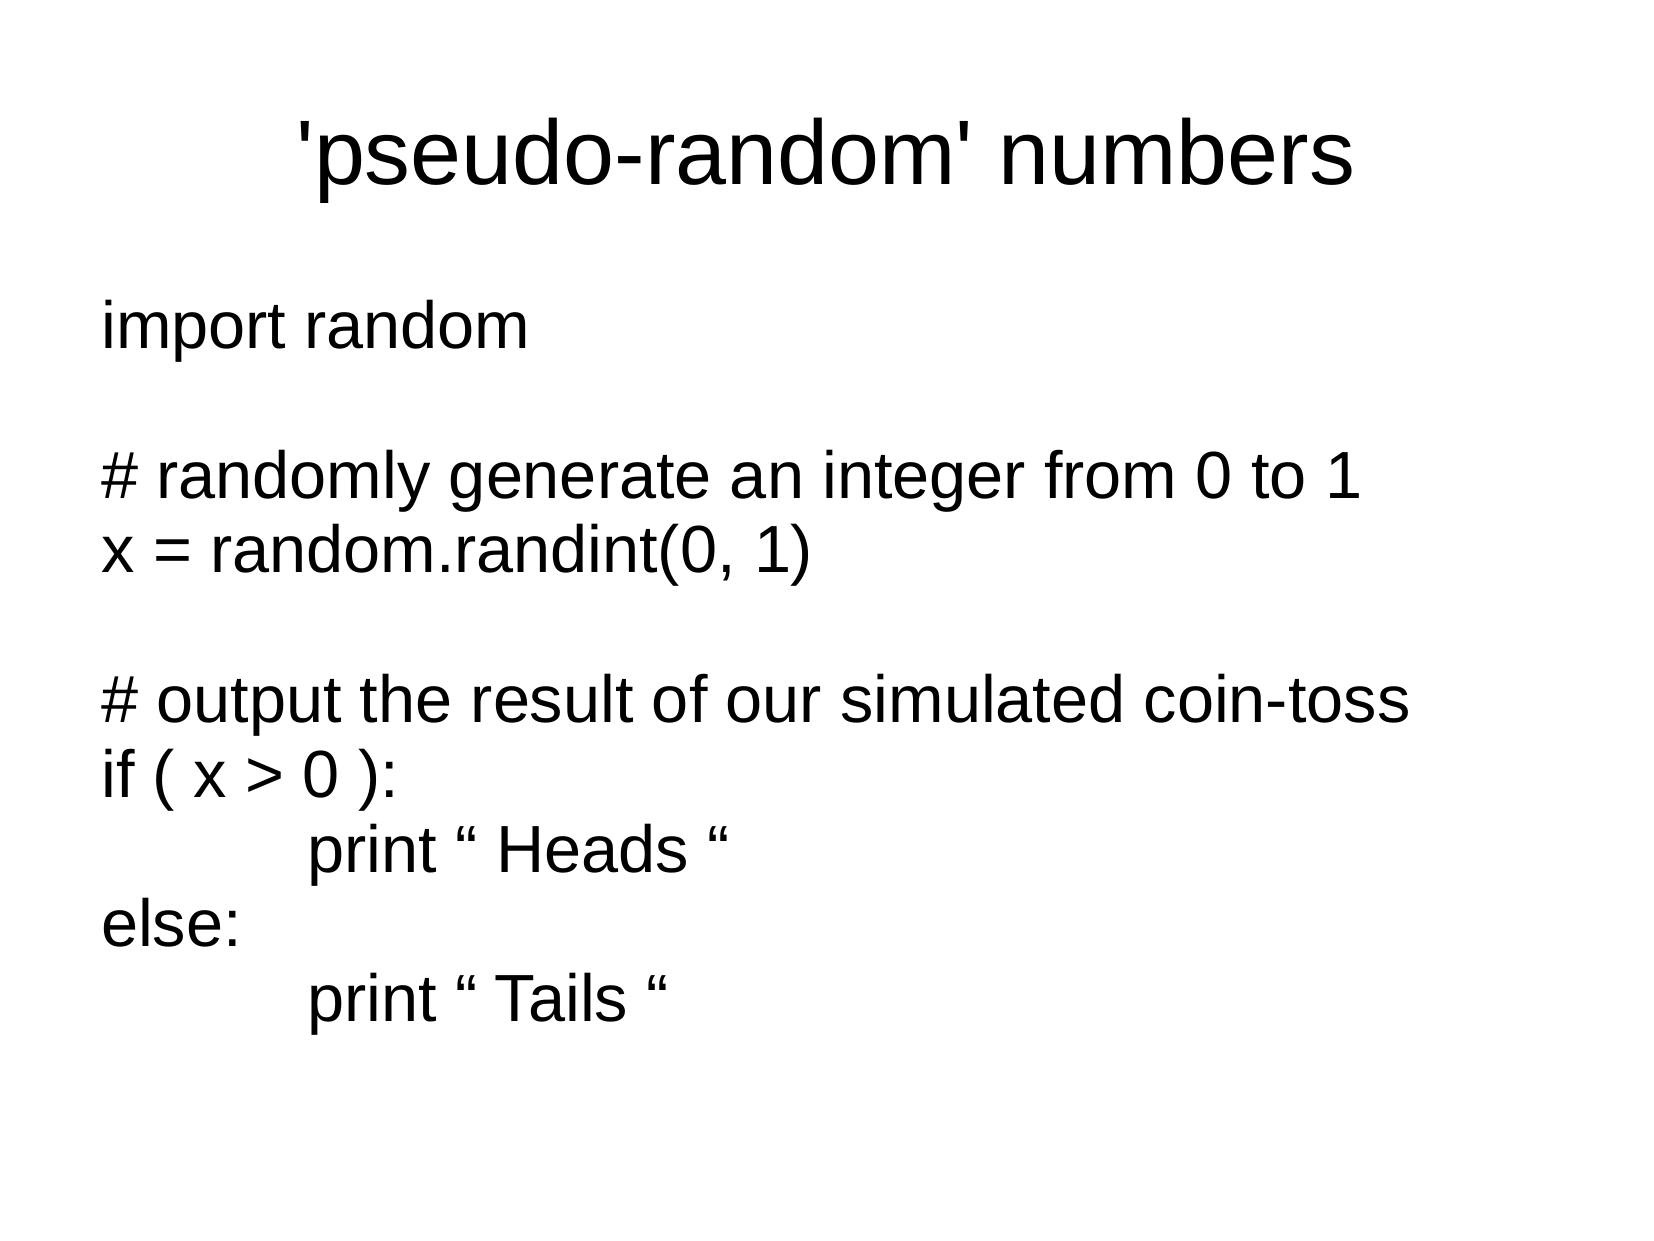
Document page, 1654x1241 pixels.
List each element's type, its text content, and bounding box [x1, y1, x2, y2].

subtitle import random # randomly generate an integer from 0 to 1 x = random.randint(0, 1) # output the result of our simulated coin-toss if ( x > 0 ): print “ Heads “ else: print “ Tails “ [82, 288, 1571, 1111]
title 'pseudo-random' numbers [82, 56, 1571, 250]
